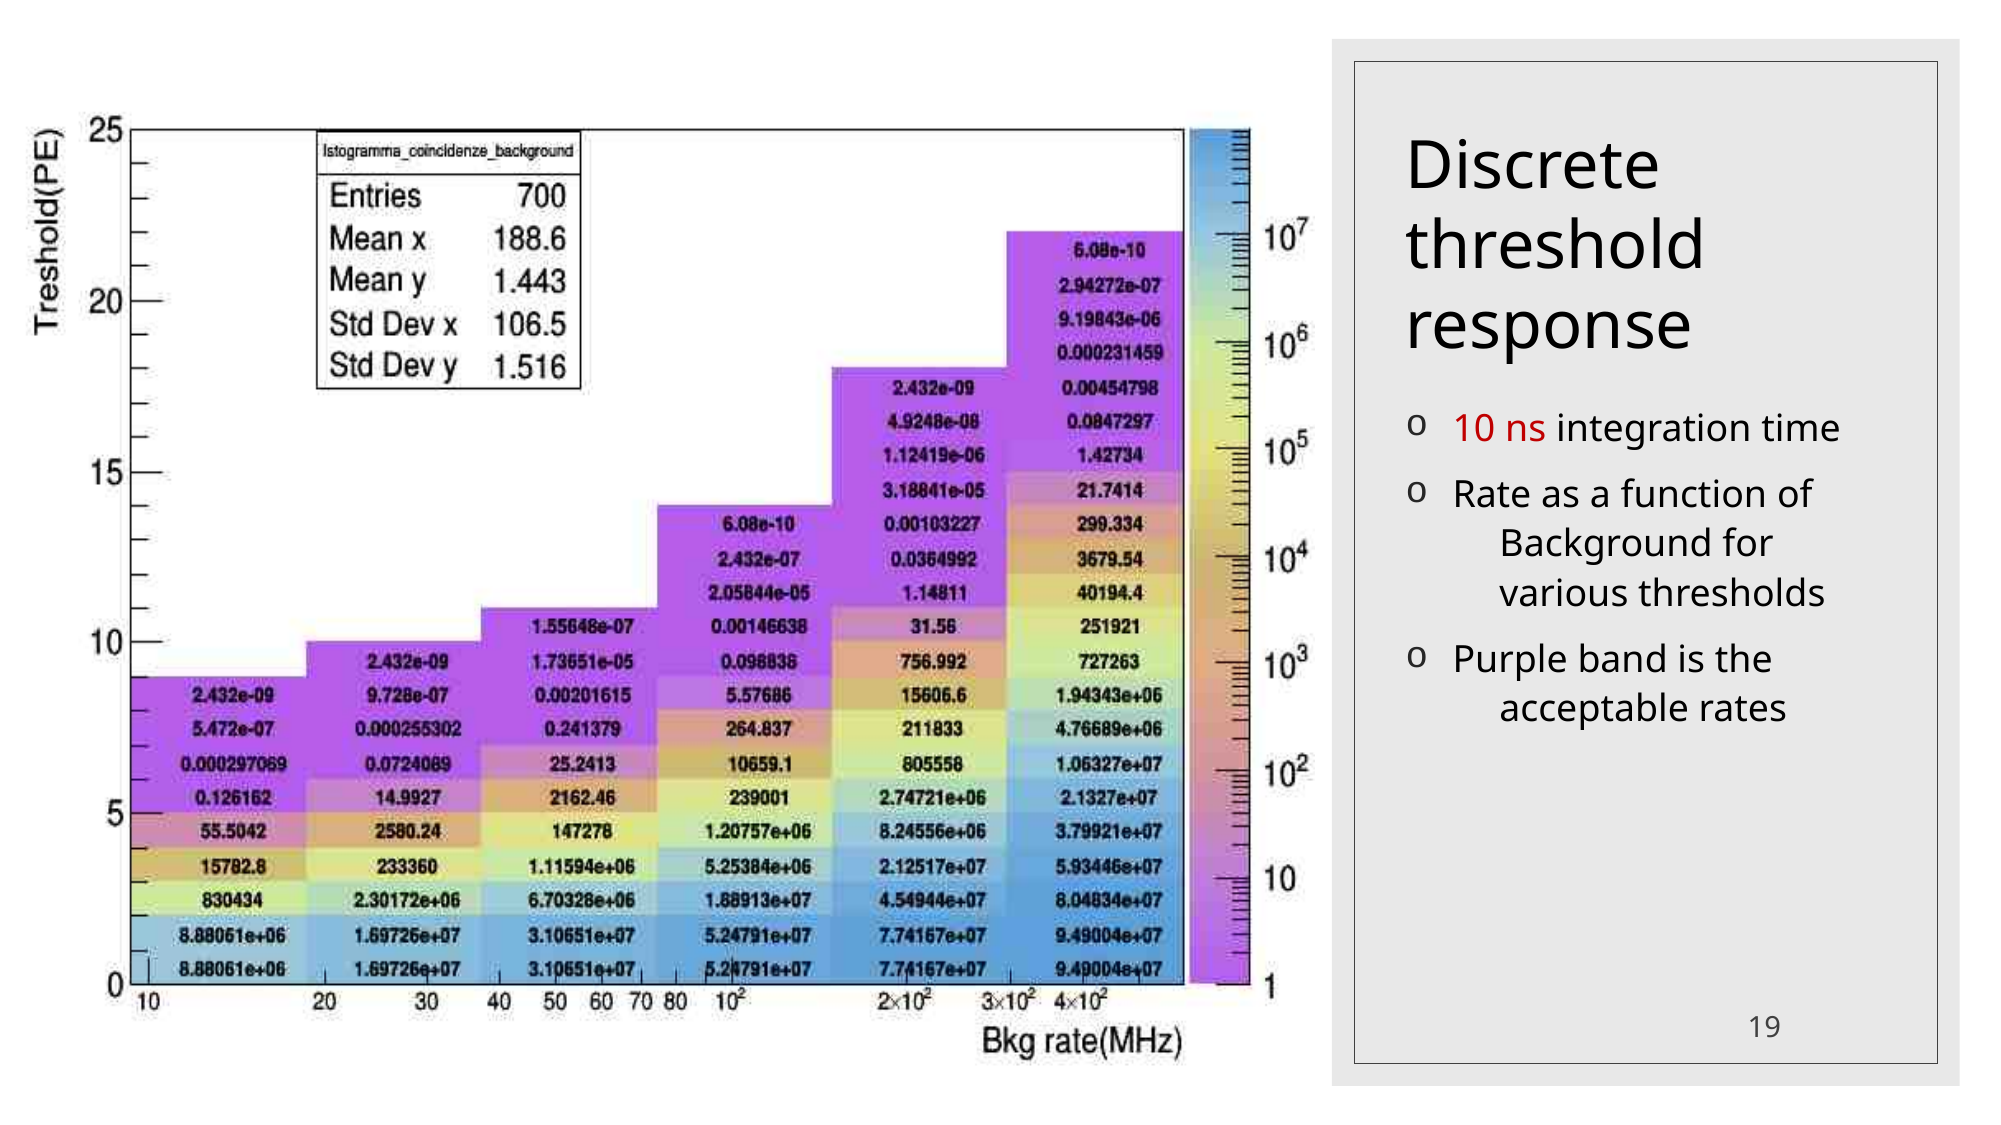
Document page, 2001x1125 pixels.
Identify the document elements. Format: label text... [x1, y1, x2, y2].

title Discrete threshold response [1390, 98, 1907, 369]
text_box [1732, 996, 1934, 1057]
list 10 ns integration time Rate as a function of Background for various thresholds Purple band is the acceptable rates [1390, 391, 1907, 968]
picture [0, 23, 1315, 1092]
